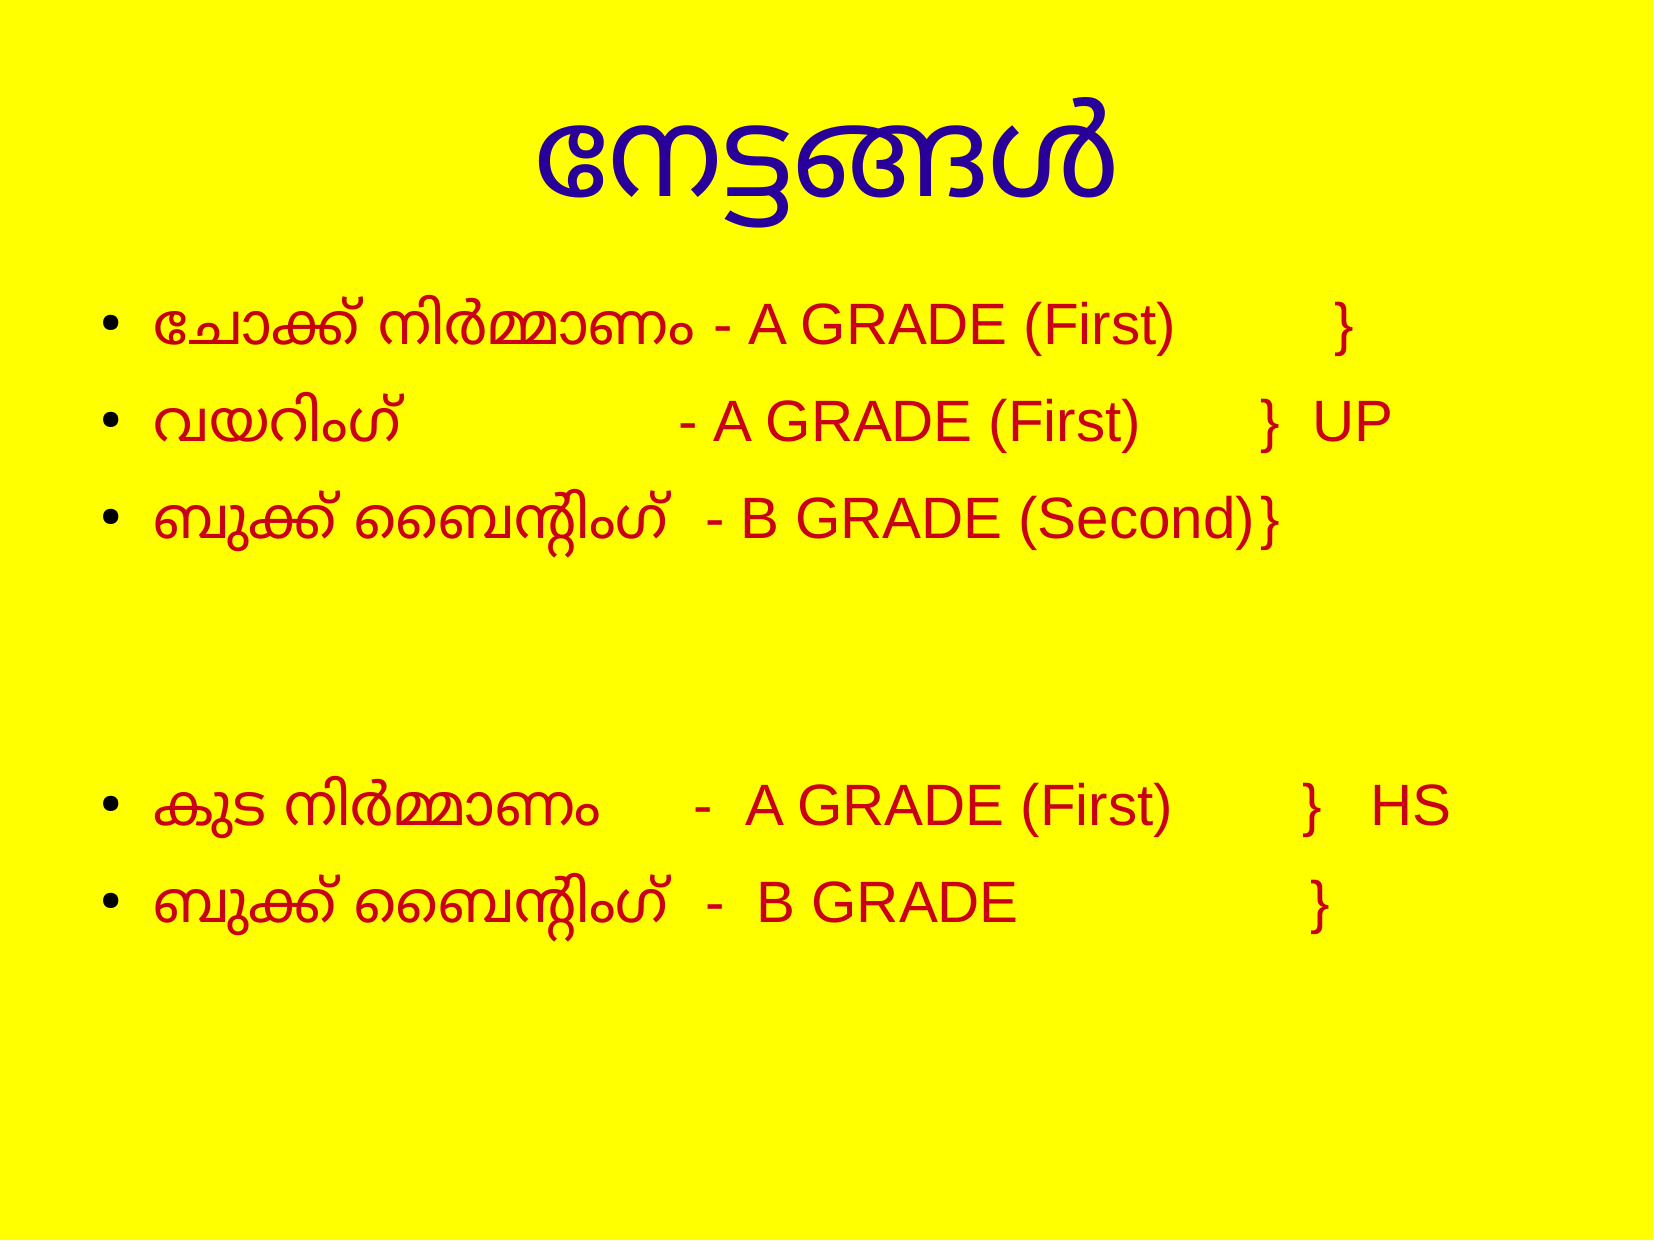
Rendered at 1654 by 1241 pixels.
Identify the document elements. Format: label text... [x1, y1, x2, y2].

title നേട്ടങ്ങള്‍ [82, 49, 1571, 257]
list ചോക്ക് നിര്‍മ്മാണം - A GRADE (First) } വയറിംഗ് - A GRADE (First) } UP ബുക്ക് ബൈന്റിംഗ് - B GRADE (Second) } കുട നിര്‍മ്മാണം - A GRADE (First) } HS ബുക്ക് ബൈന്റിംഗ് - B GRADE } [82, 290, 1571, 1109]
